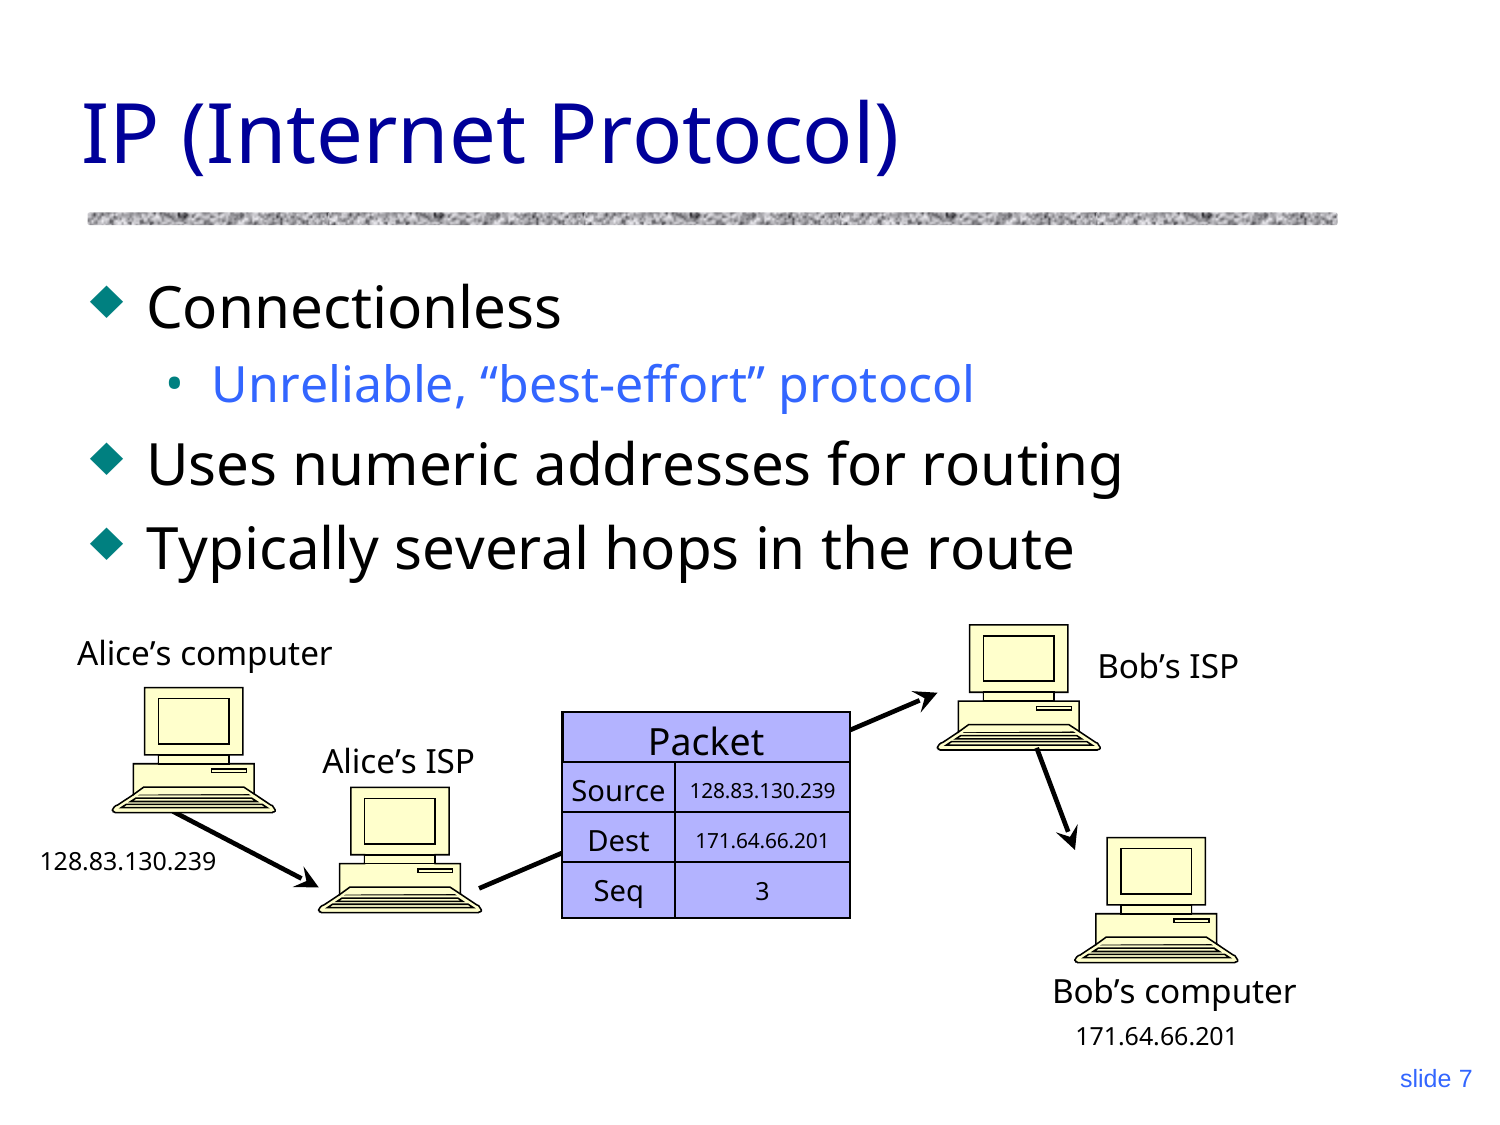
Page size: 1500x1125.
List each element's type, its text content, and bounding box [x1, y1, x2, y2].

picture [87, 212, 1338, 226]
list Connectionless Unreliable, “best-effort” protocol Uses numeric addresses for routing Typically several hops in the route [74, 262, 1417, 994]
text_box Bob’s ISP [1082, 637, 1255, 693]
text_box Alice’s computer [62, 624, 349, 681]
text_box [318, 788, 482, 913]
text_box [1074, 837, 1238, 962]
text_box 128.83.130.239 [24, 837, 232, 883]
text_box [112, 687, 276, 813]
text_box 128.83.130.239 [674, 762, 850, 812]
text_box 3 [675, 862, 850, 918]
text_box Seq [562, 862, 675, 918]
title IP (Internet Protocol) [66, 37, 1450, 188]
text_box 171.64.66.201 [1060, 1012, 1254, 1058]
text_box Source [562, 762, 674, 812]
text_box Dest [562, 812, 675, 862]
text_box Packet [562, 712, 850, 762]
text_box 171.64.66.201 [675, 812, 850, 862]
text_box Bob’s computer [1037, 962, 1313, 1018]
text_box slide <number> [1174, 1025, 1488, 1101]
text_box Alice’s ISP [307, 732, 491, 788]
text_box [937, 624, 1101, 751]
